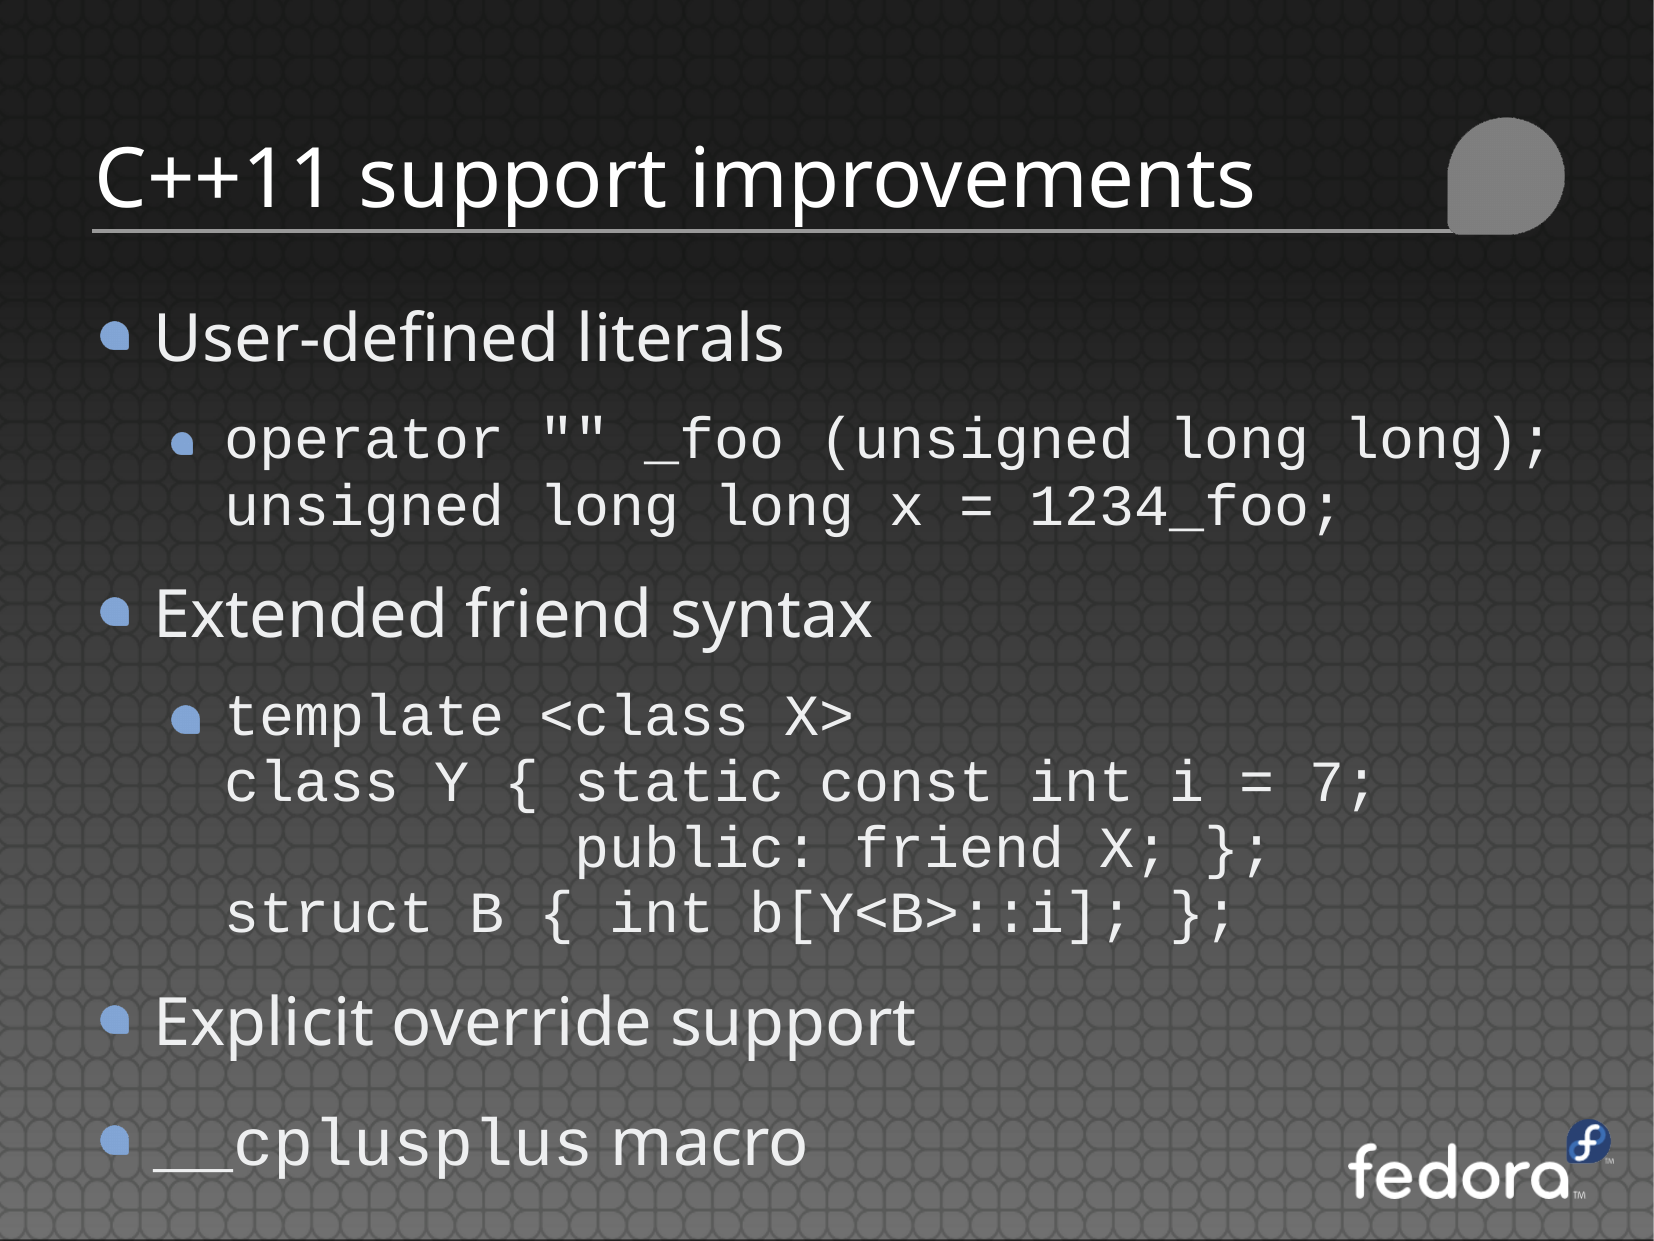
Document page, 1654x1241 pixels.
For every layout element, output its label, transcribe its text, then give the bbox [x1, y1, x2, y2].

list User-defined literals operator "" _foo (unsigned long long); unsigned long long x = 1234_foo; Extended friend syntax template <class X> class Y { static const int i = 7; public: friend X; }; struct B { int b[Y<B>::i]; }; Explicit override support __cplusplus macro [82, 290, 1571, 1138]
title C++11 support improvements [94, 100, 1426, 251]
picture [0, 0, 1654, 1241]
